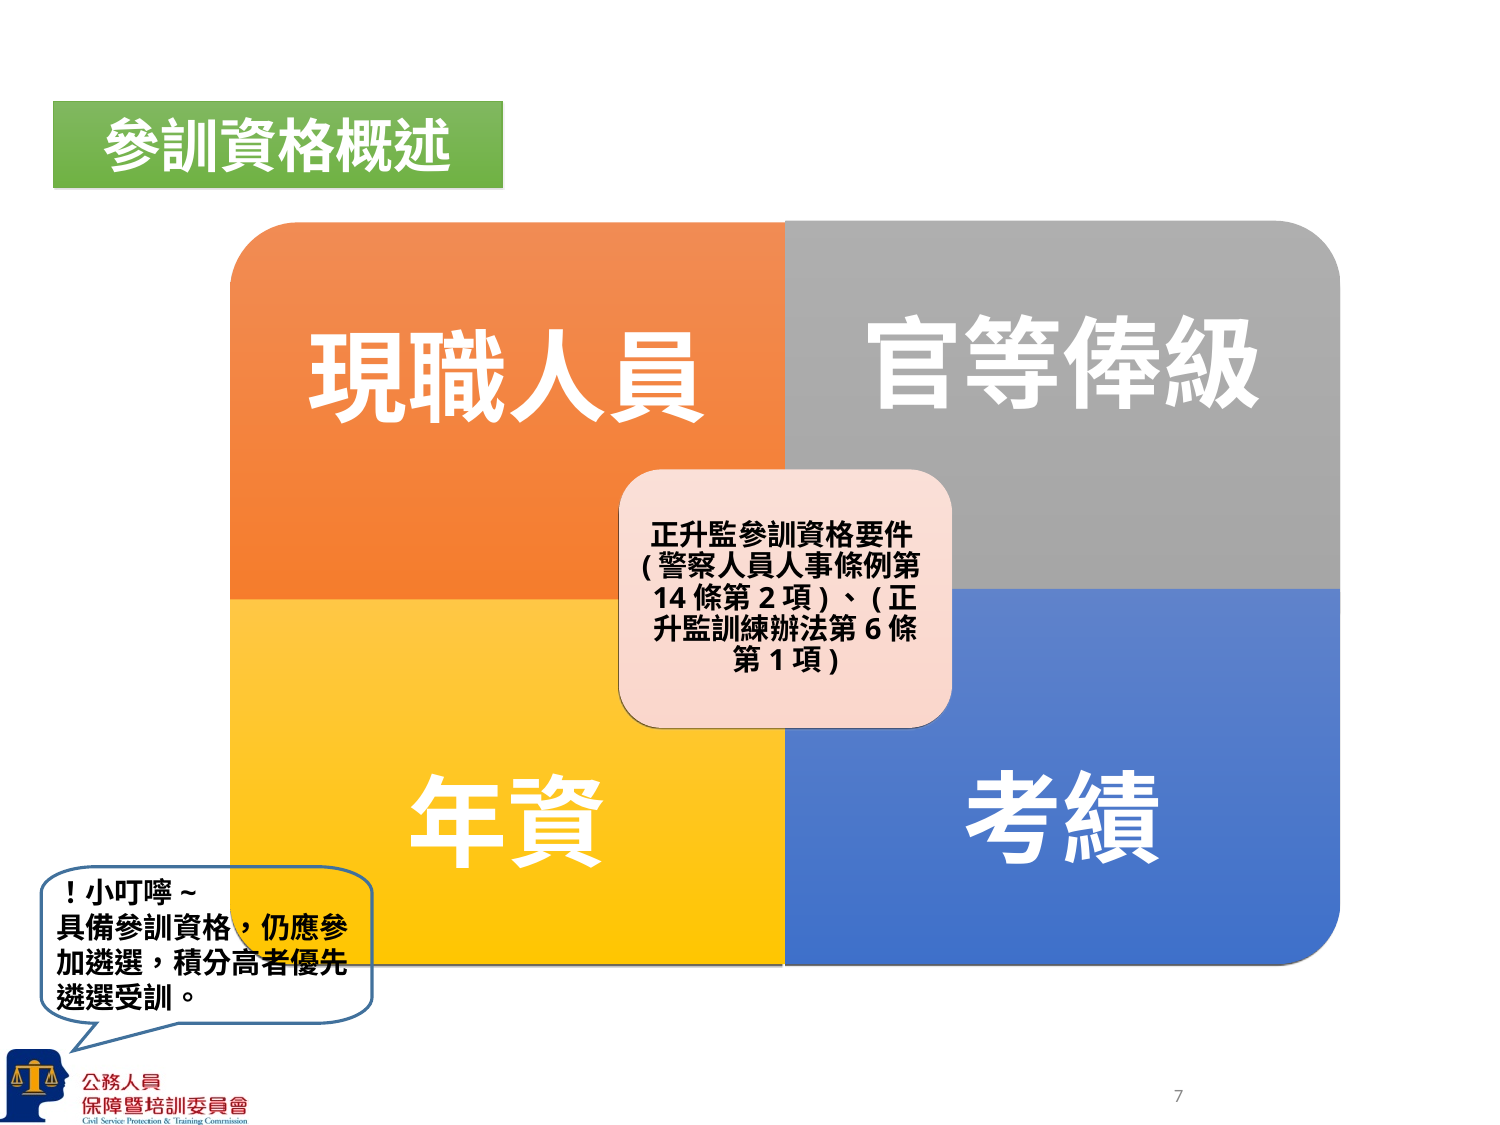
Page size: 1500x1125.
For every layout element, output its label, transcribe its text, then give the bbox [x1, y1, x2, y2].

text_box ！小叮嚀~ 具備參訓資格，仍應參加遴選，積分高者優先遴選受訓。 [41, 866, 373, 1024]
text_box 官等俸級 [785, 220, 1341, 588]
text_box 參訓資格概述 [53, 101, 502, 188]
text_box 現職人員 [230, 222, 785, 599]
text_box 年資 [230, 599, 785, 965]
text_box 考績 [785, 588, 1341, 965]
text_box 7 [1158, 1065, 1497, 1125]
text_box 正升監參訓資格要件(警察人員人事條例第14條第2項)、(正升監訓練辦法第6條第1項) [618, 469, 953, 728]
